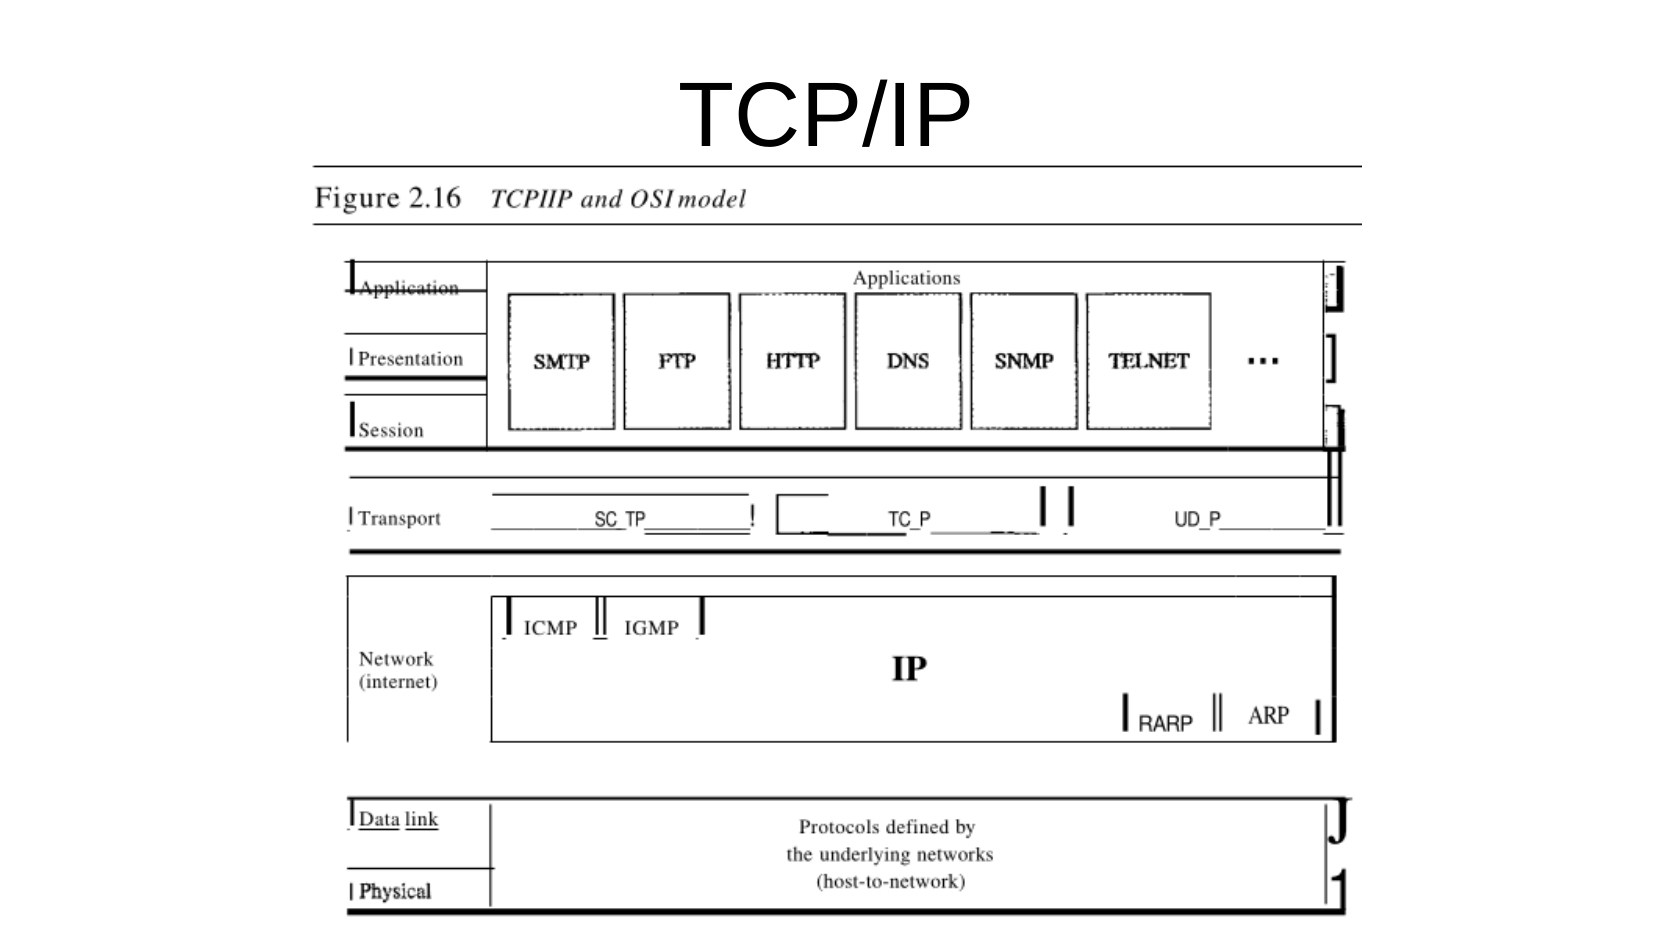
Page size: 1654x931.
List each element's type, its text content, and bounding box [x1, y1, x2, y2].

picture [305, 155, 1362, 929]
title TCP/IP [82, 37, 1571, 193]
